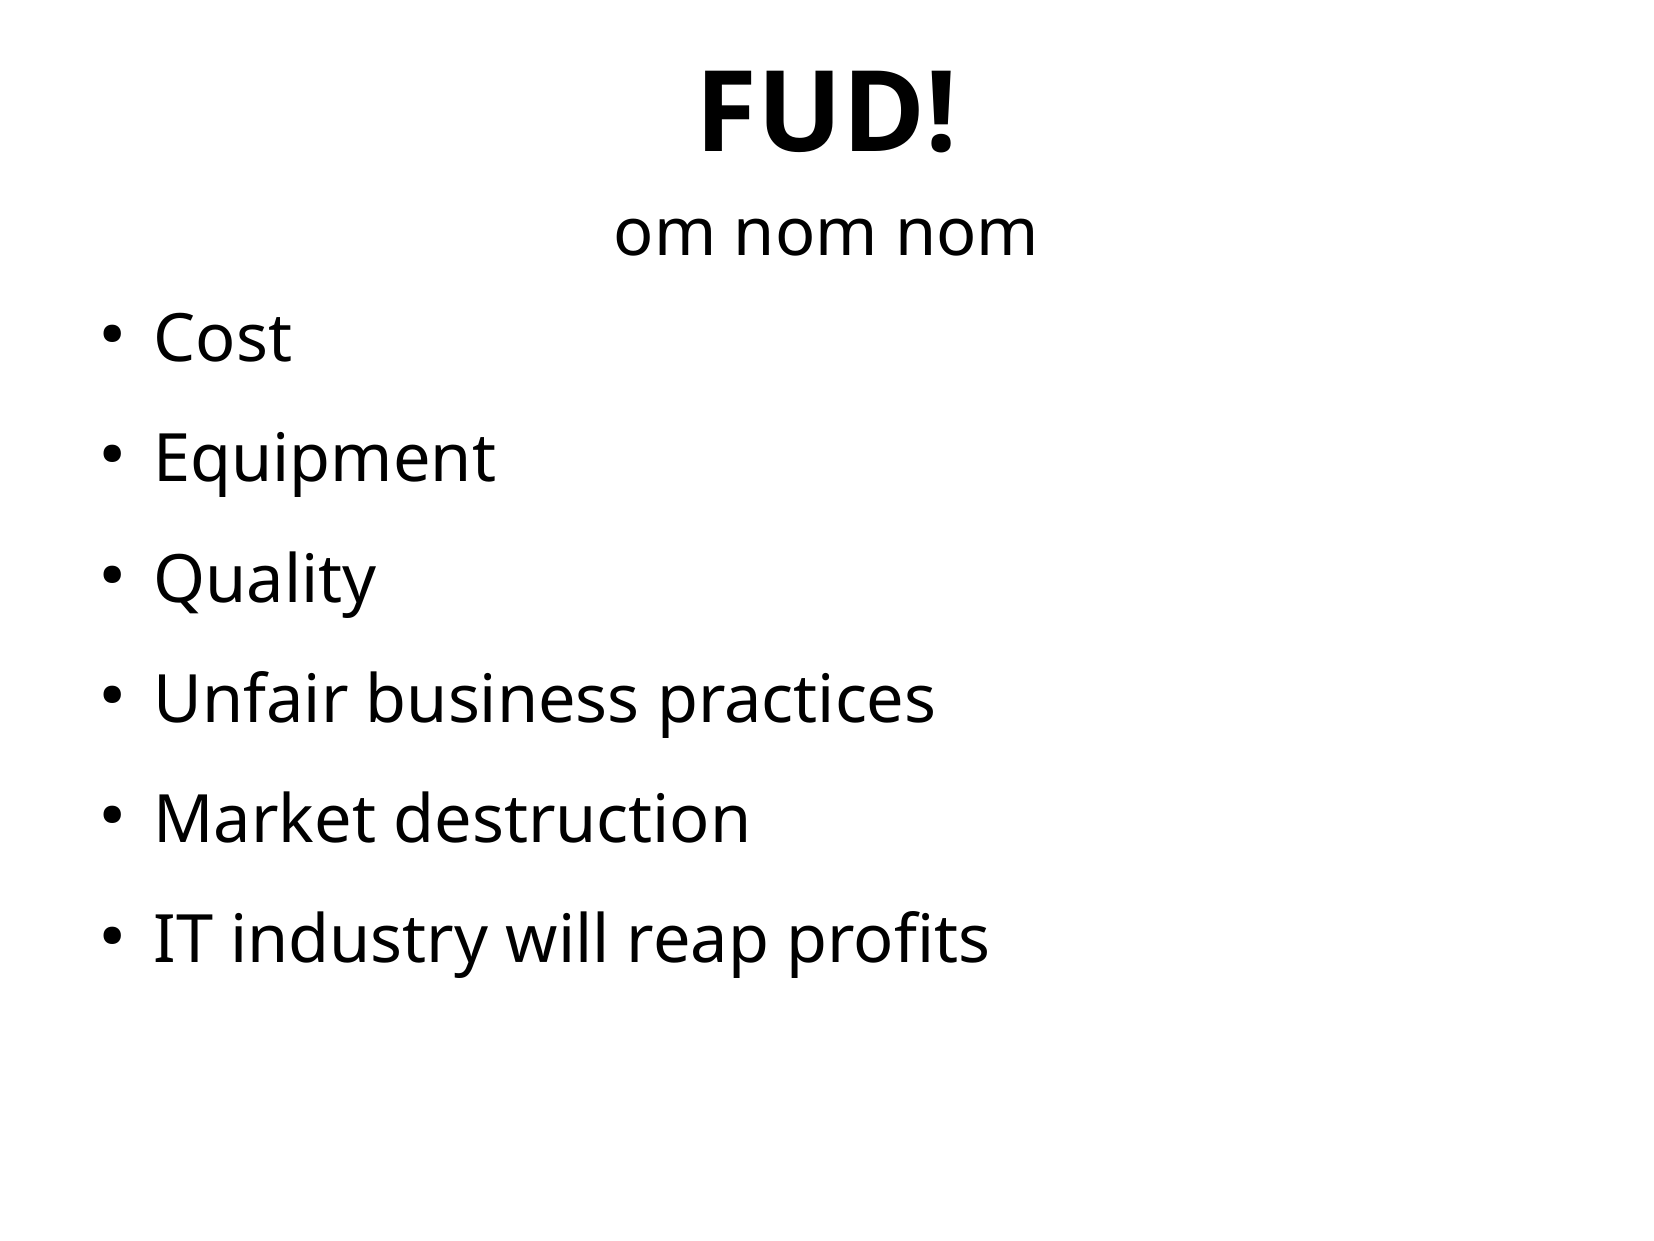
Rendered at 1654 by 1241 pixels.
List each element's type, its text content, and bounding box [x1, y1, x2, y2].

list Cost Equipment Quality Unfair business practices Market destruction IT industry will reap profits [82, 290, 1538, 1010]
title FUD! om nom nom [82, 49, 1571, 257]
